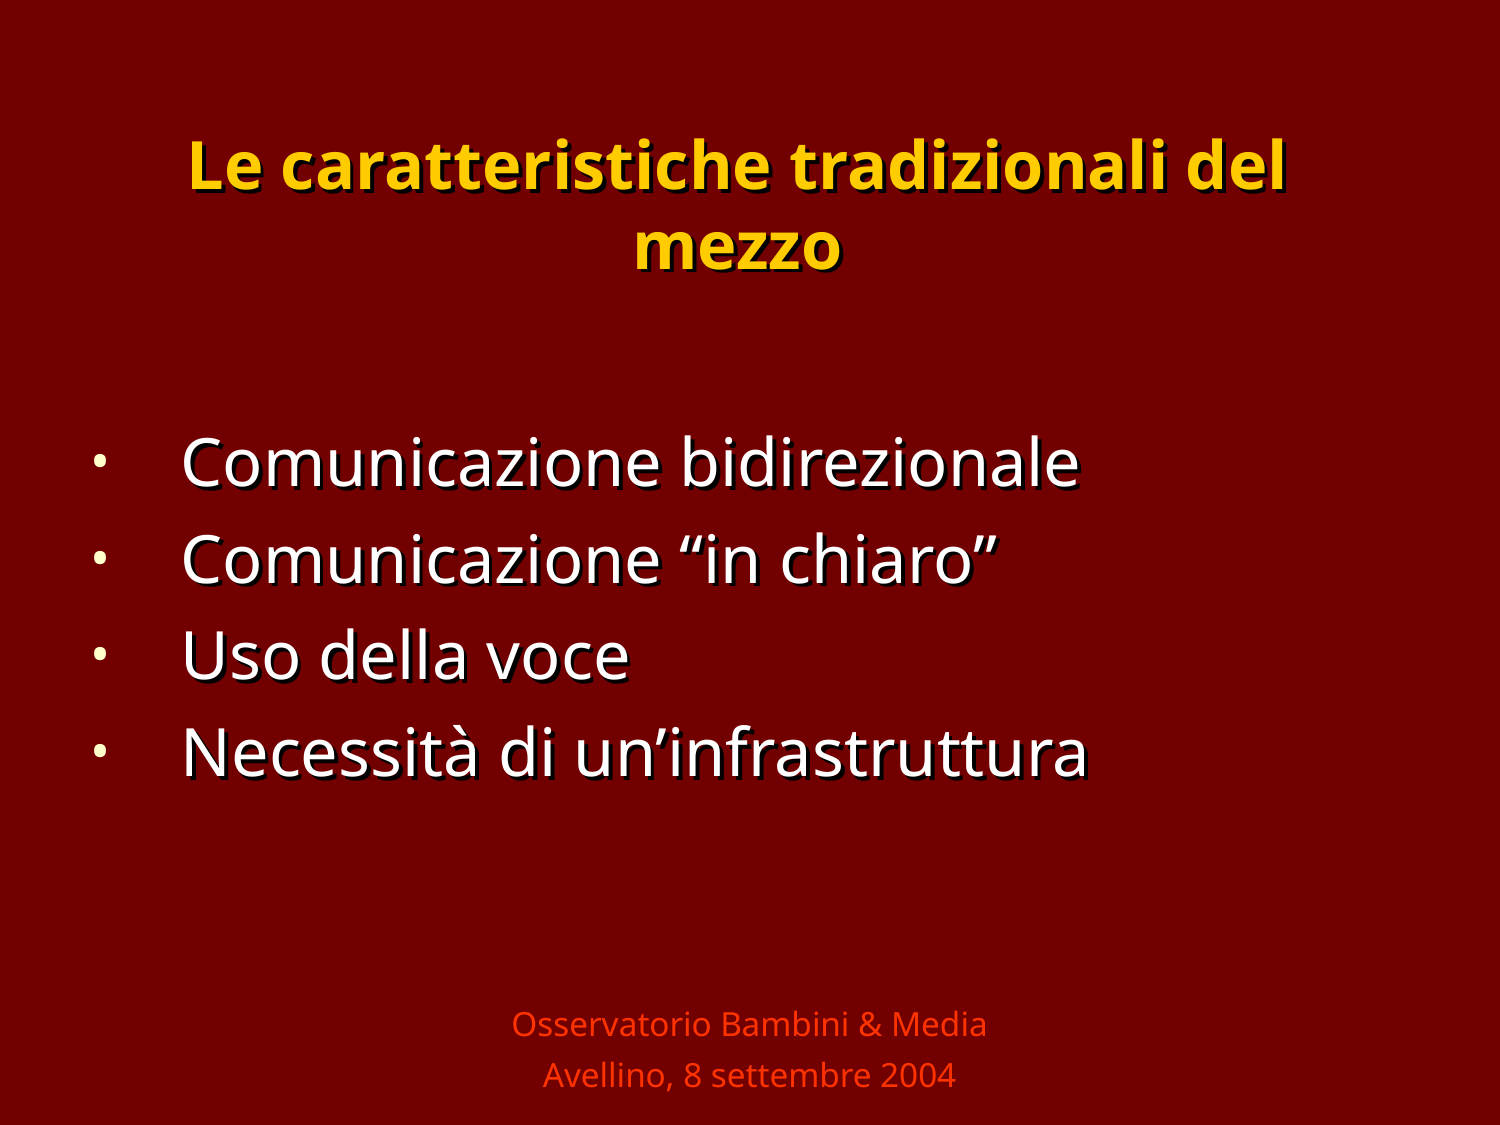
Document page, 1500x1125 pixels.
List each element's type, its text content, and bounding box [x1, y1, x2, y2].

text_box Le caratteristiche tradizionali del mezzo [125, 115, 1350, 290]
text_box Comunicazione bidirezionale Comunicazione “in chiaro” Uso della voce Necessità di un’infrastruttura [75, 412, 1300, 900]
text_box Osservatorio Bambini & Media Avellino, 8 settembre 2004 [24, 1012, 1475, 1100]
